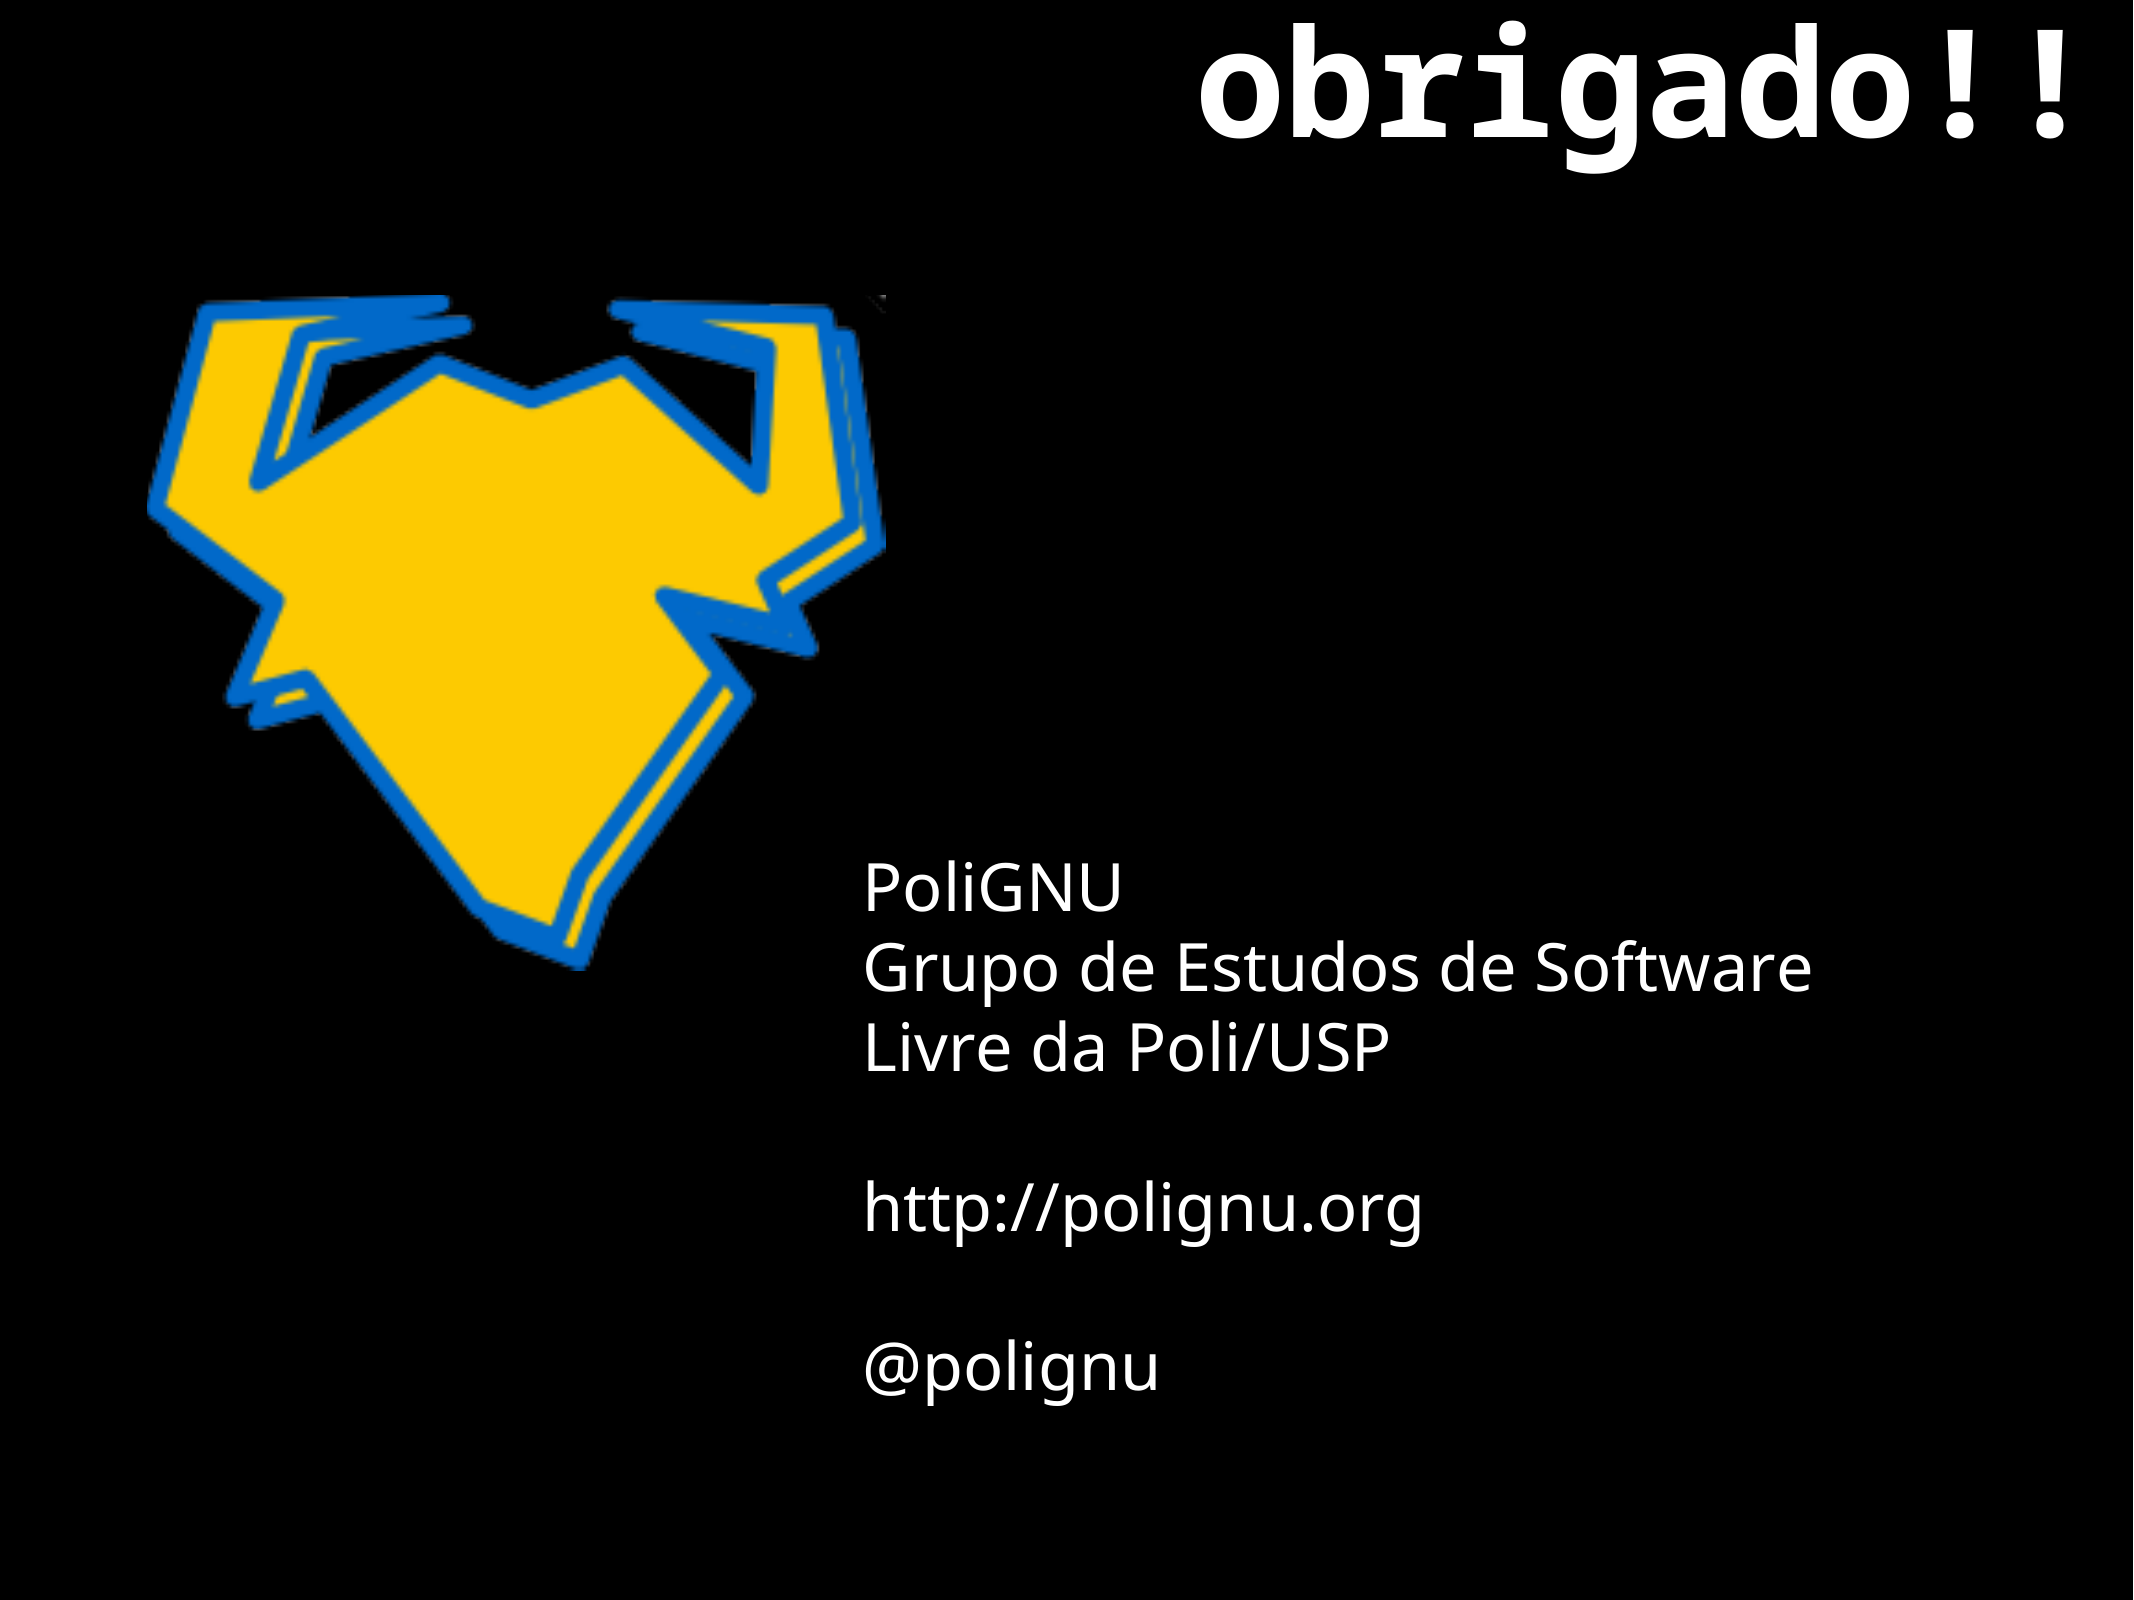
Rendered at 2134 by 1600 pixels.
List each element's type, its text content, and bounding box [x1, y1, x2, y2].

text_box PoliGNU Grupo de Estudos de Software Livre da Poli/USP http://polignu.org @polignu [854, 844, 1953, 1124]
picture [147, 295, 886, 971]
text_box obrigado!! [177, 0, 2096, 779]
